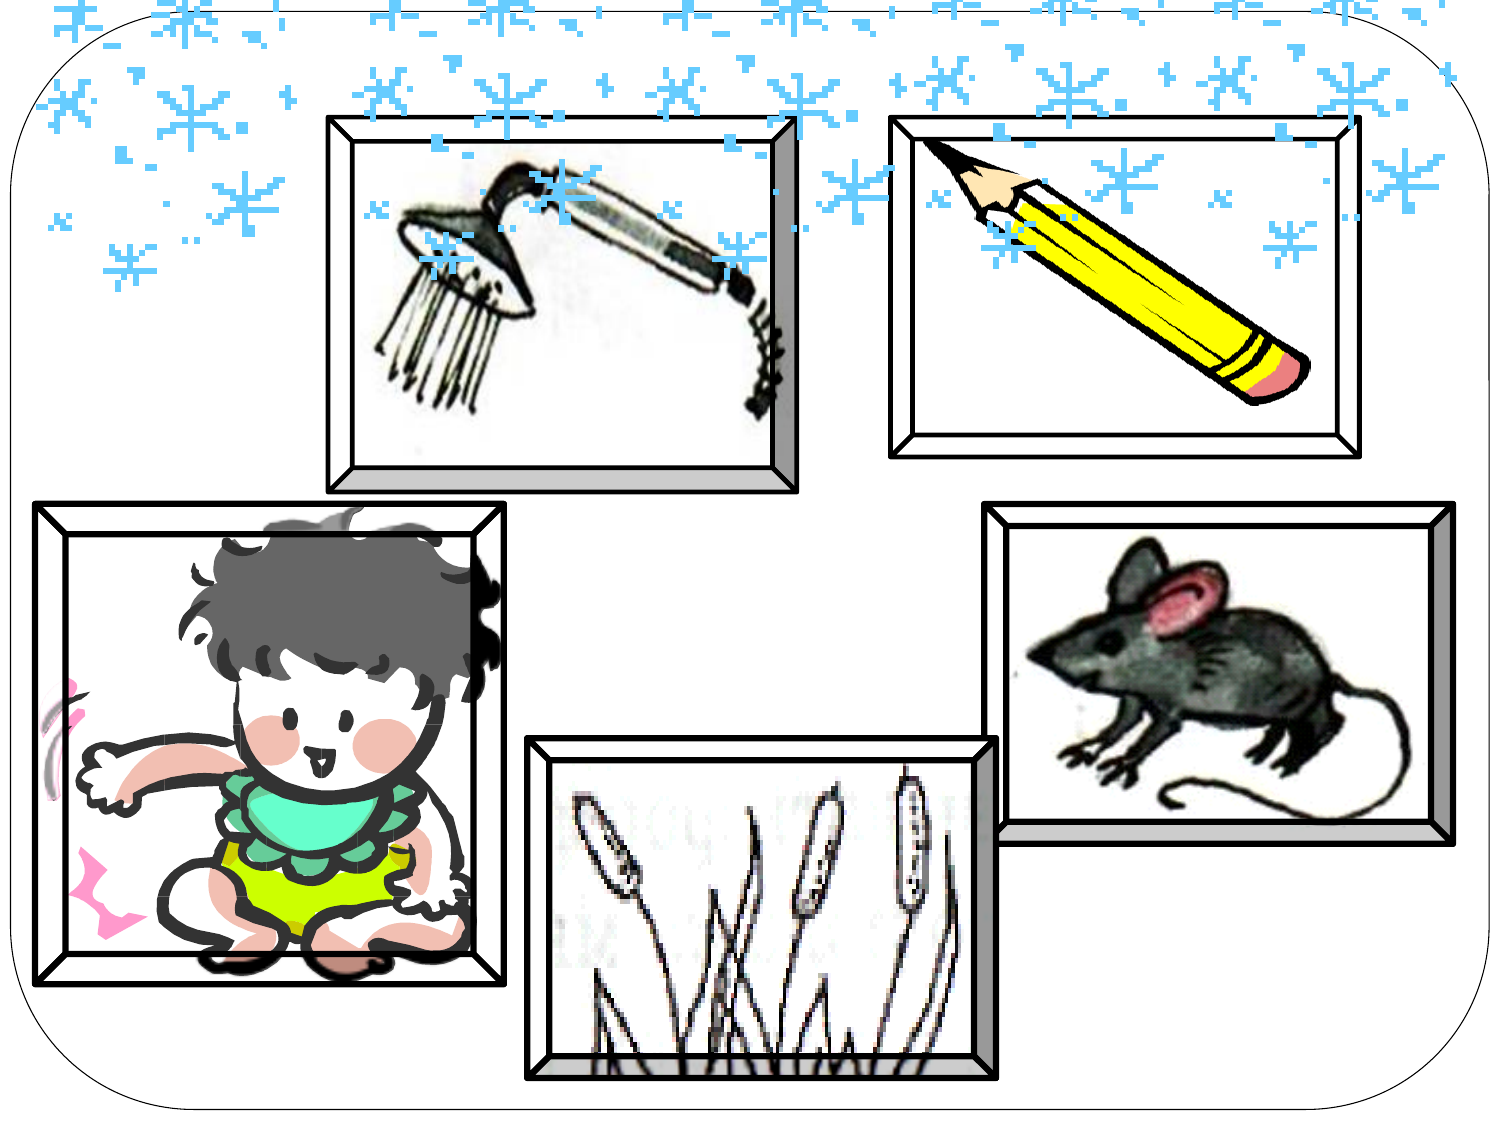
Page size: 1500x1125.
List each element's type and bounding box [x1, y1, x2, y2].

text_box [528, 503, 1454, 1079]
text_box [36, 503, 504, 985]
picture [0, 0, 1500, 317]
text_box [329, 305, 797, 493]
text_box [892, 294, 1360, 457]
